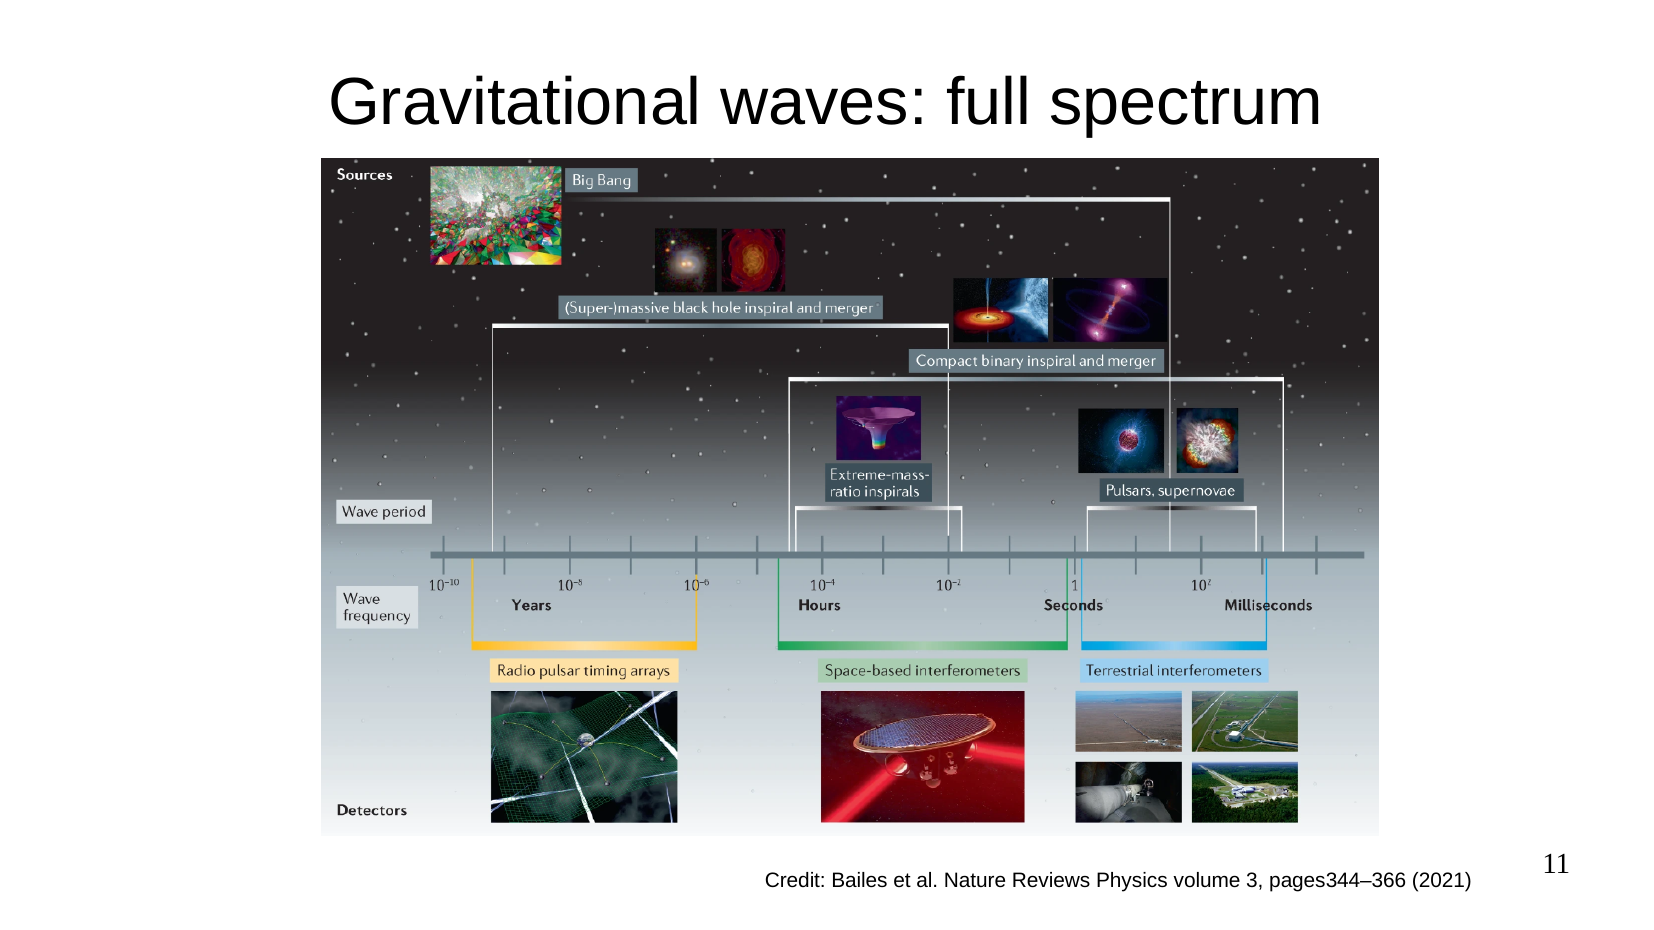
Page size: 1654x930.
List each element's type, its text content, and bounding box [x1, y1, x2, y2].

text_box Credit: Bailes et al. Nature Reviews Physics volume 3, pages344–366 (2021) [750, 861, 1501, 901]
title Gravitational waves: full spectrum [82, 37, 1571, 166]
picture [315, 151, 1381, 847]
